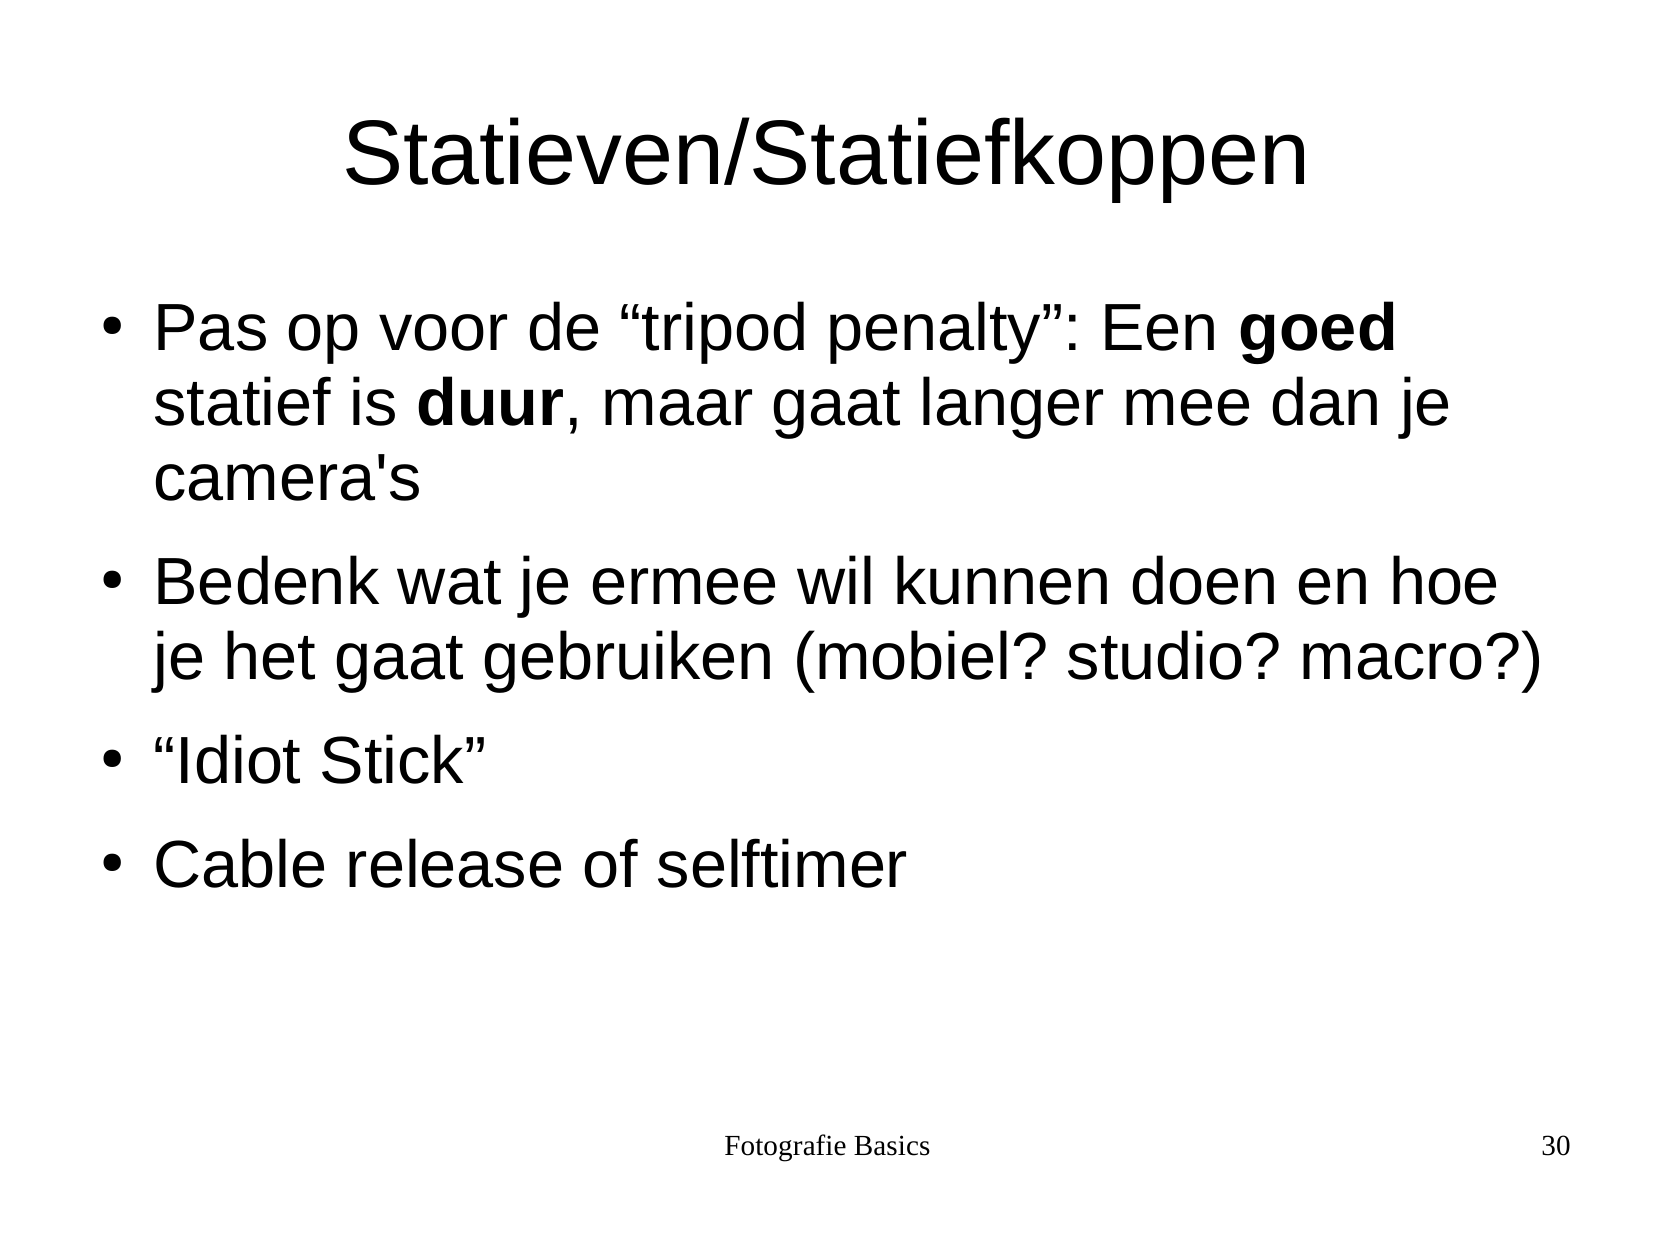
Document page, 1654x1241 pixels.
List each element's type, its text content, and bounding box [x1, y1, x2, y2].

title Statieven/Statiefkoppen [82, 49, 1571, 257]
list Pas op voor de “tripod penalty”: Een goed statief is duur, maar gaat langer mee dan je camera's Bedenk wat je ermee wil kunnen doen en hoe je het gaat gebruiken (mobiel? studio? macro?) “Idiot Stick” Cable release of selftimer [82, 290, 1571, 1010]
